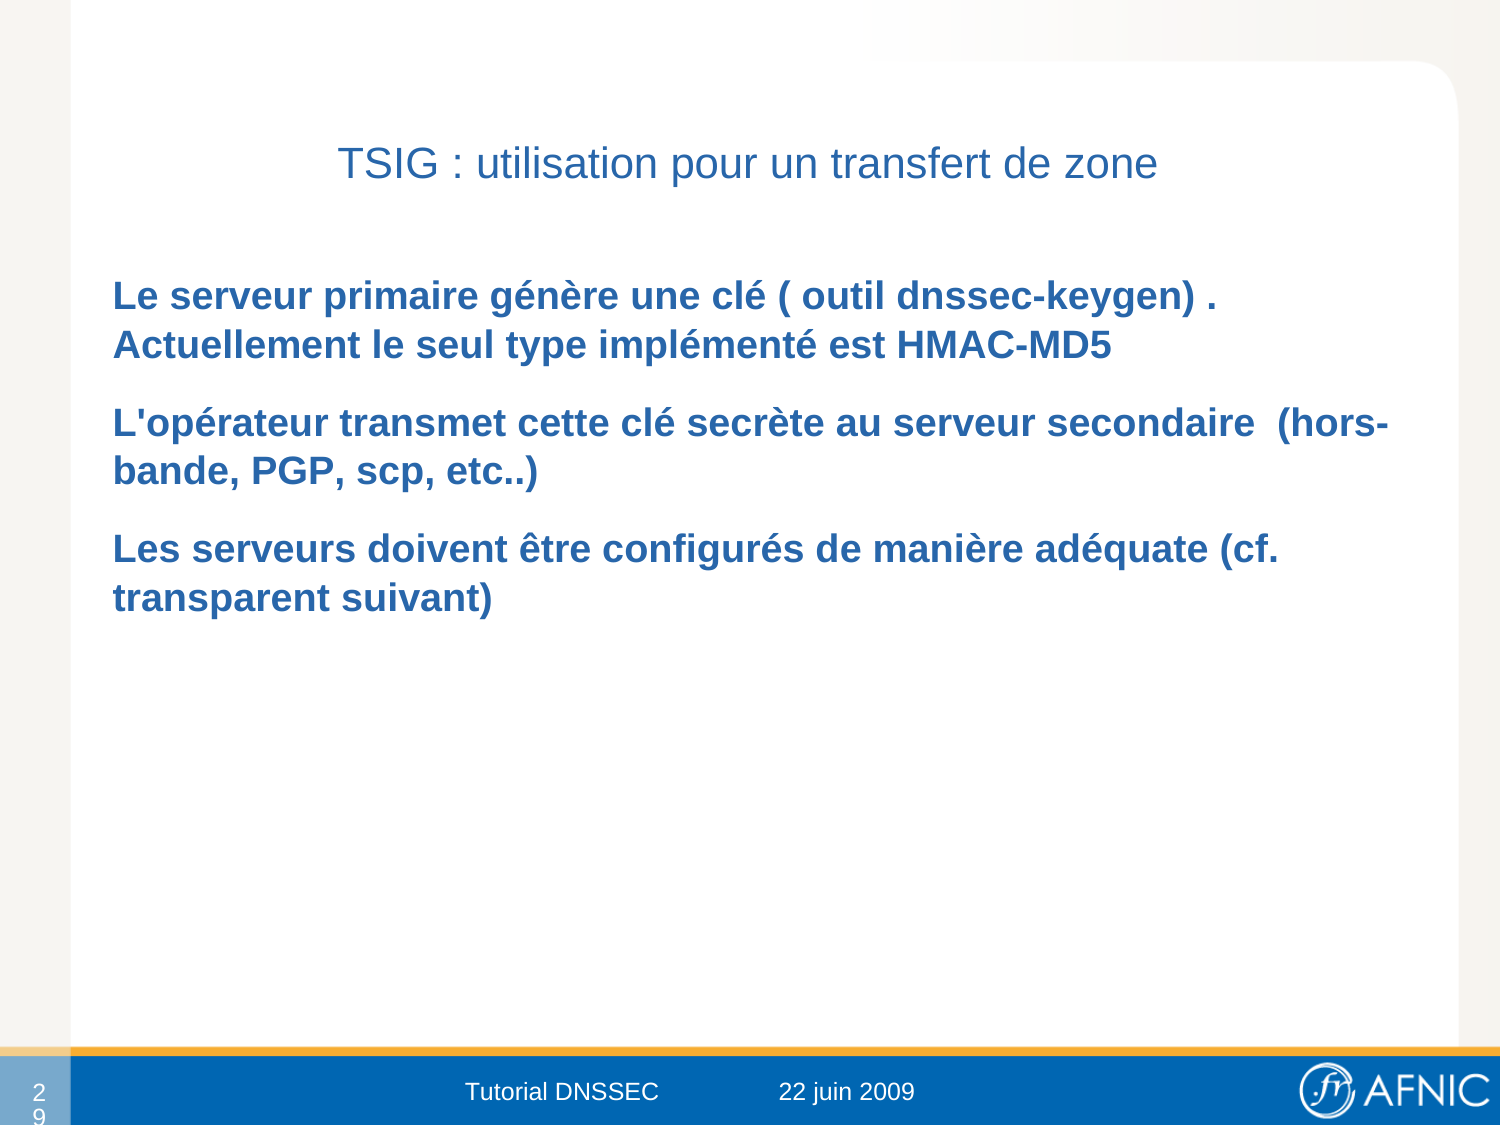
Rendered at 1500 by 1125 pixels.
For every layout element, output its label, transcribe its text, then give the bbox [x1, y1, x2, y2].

list Le serveur primaire génère une clé ( outil dnssec-keygen) . Actuellement le seul type implémenté est HMAC-MD5 L'opérateur transmet cette clé secrète au serveur secondaire (hors-bande, PGP, scp, etc..) Les serveurs doivent être configurés de manière adéquate (cf. transparent suivant) [112, 266, 1426, 994]
picture [35, 1110, 42, 1118]
title TSIG : utilisation pour un transfert de zone [108, 61, 1389, 260]
picture [0, 0, 1500, 1125]
